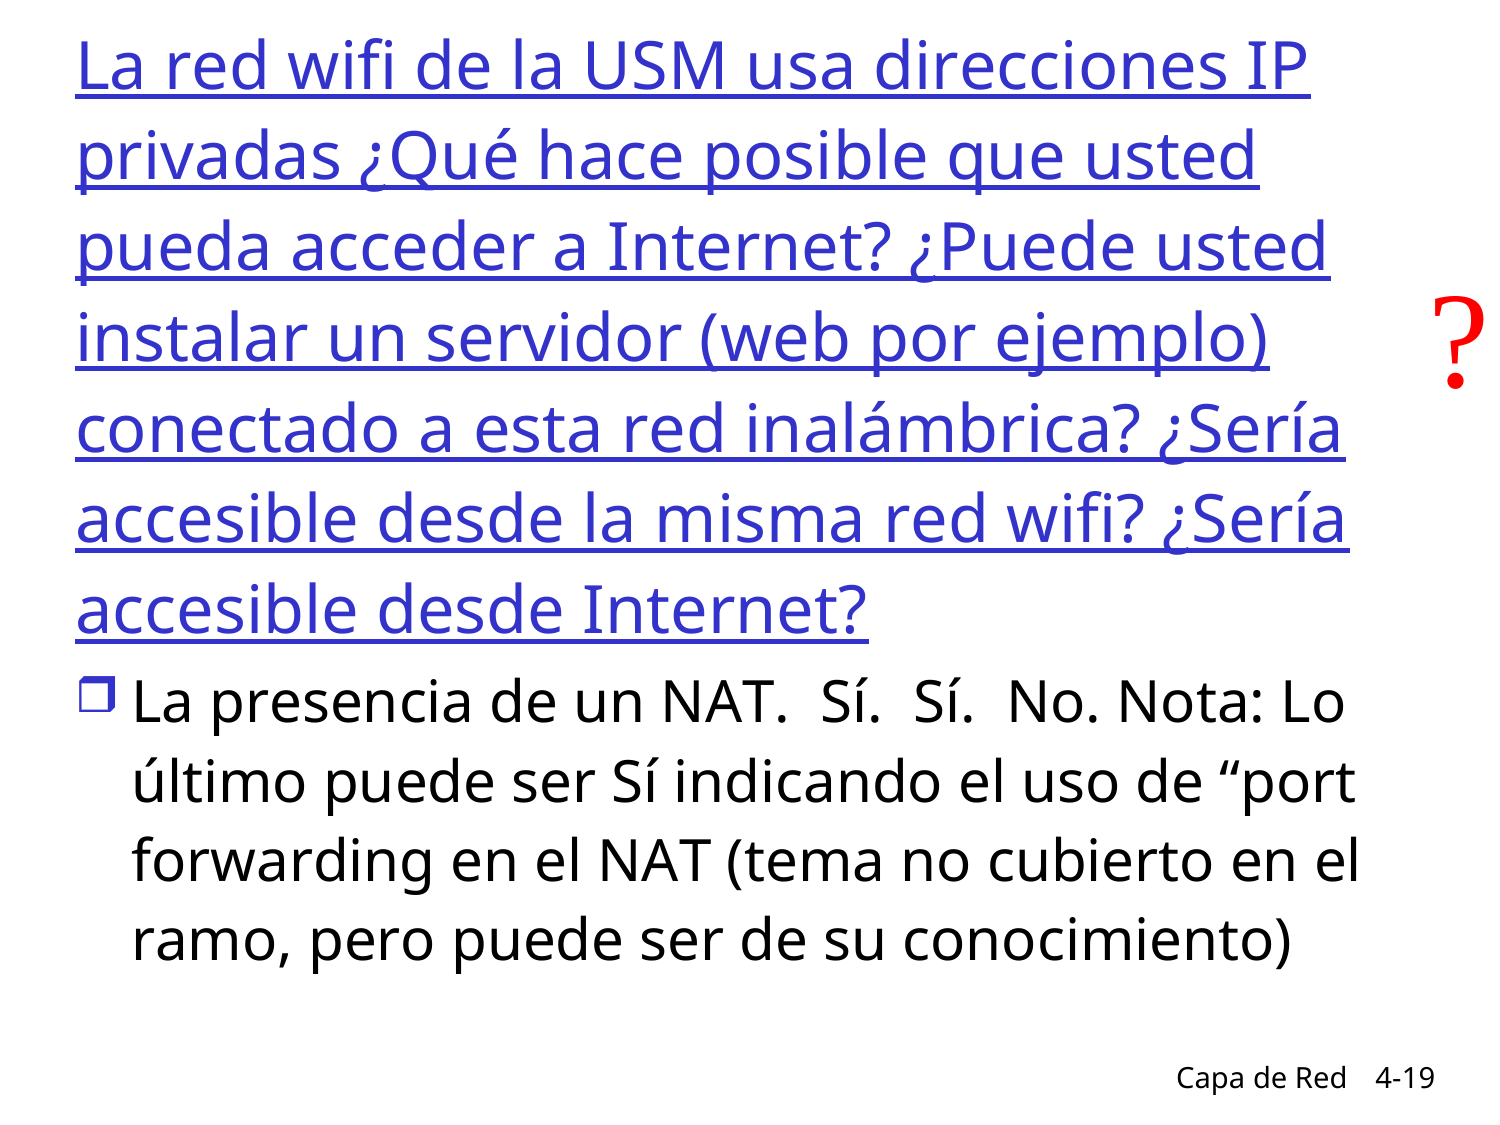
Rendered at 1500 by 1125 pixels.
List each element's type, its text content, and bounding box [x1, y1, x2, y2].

text_box ? [1413, 242, 1500, 423]
title La red wifi de la USM usa direcciones IP privadas ¿Qué hace posible que usted pueda acceder a Internet? ¿Puede usted instalar un servidor (web por ejemplo) conectado a esta red inalámbrica? ¿Sería accesible desde la misma red wifi? ¿Sería accesible desde Internet? [75, 77, 1463, 594]
list La presencia de un NAT. Sí. Sí. No. Nota: Lo último puede ser Sí indicando el uso de “port forwarding en el NAT (tema no cubierto en el ramo, pero puede ser de su conocimiento) [75, 660, 1463, 1073]
